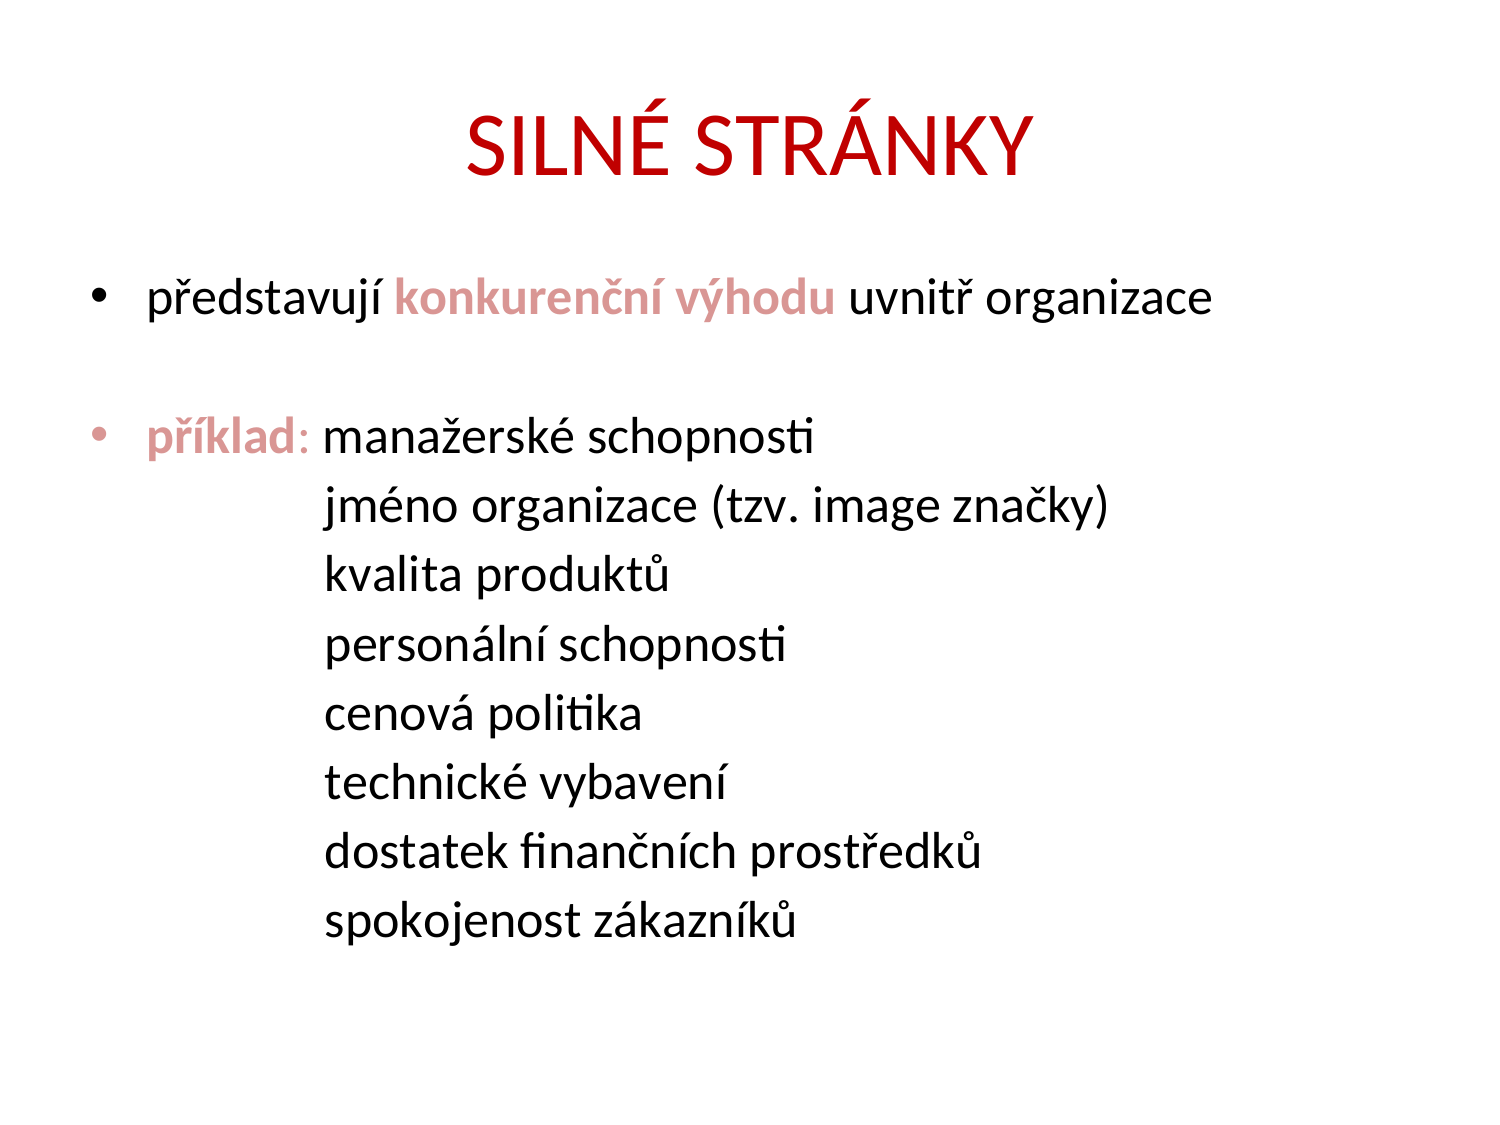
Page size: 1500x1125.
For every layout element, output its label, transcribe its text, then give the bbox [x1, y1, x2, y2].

title SILNÉ STRÁNKY [75, 45, 1426, 233]
list představují konkurenční výhodu uvnitř organizace příklad: manažerské schopnosti jméno organizace (tzv. image značky) kvalita produktů personální schopnosti cenová politika technické vybavení dostatek finančních prostředků spokojenost zákazníků [75, 262, 1426, 1006]
